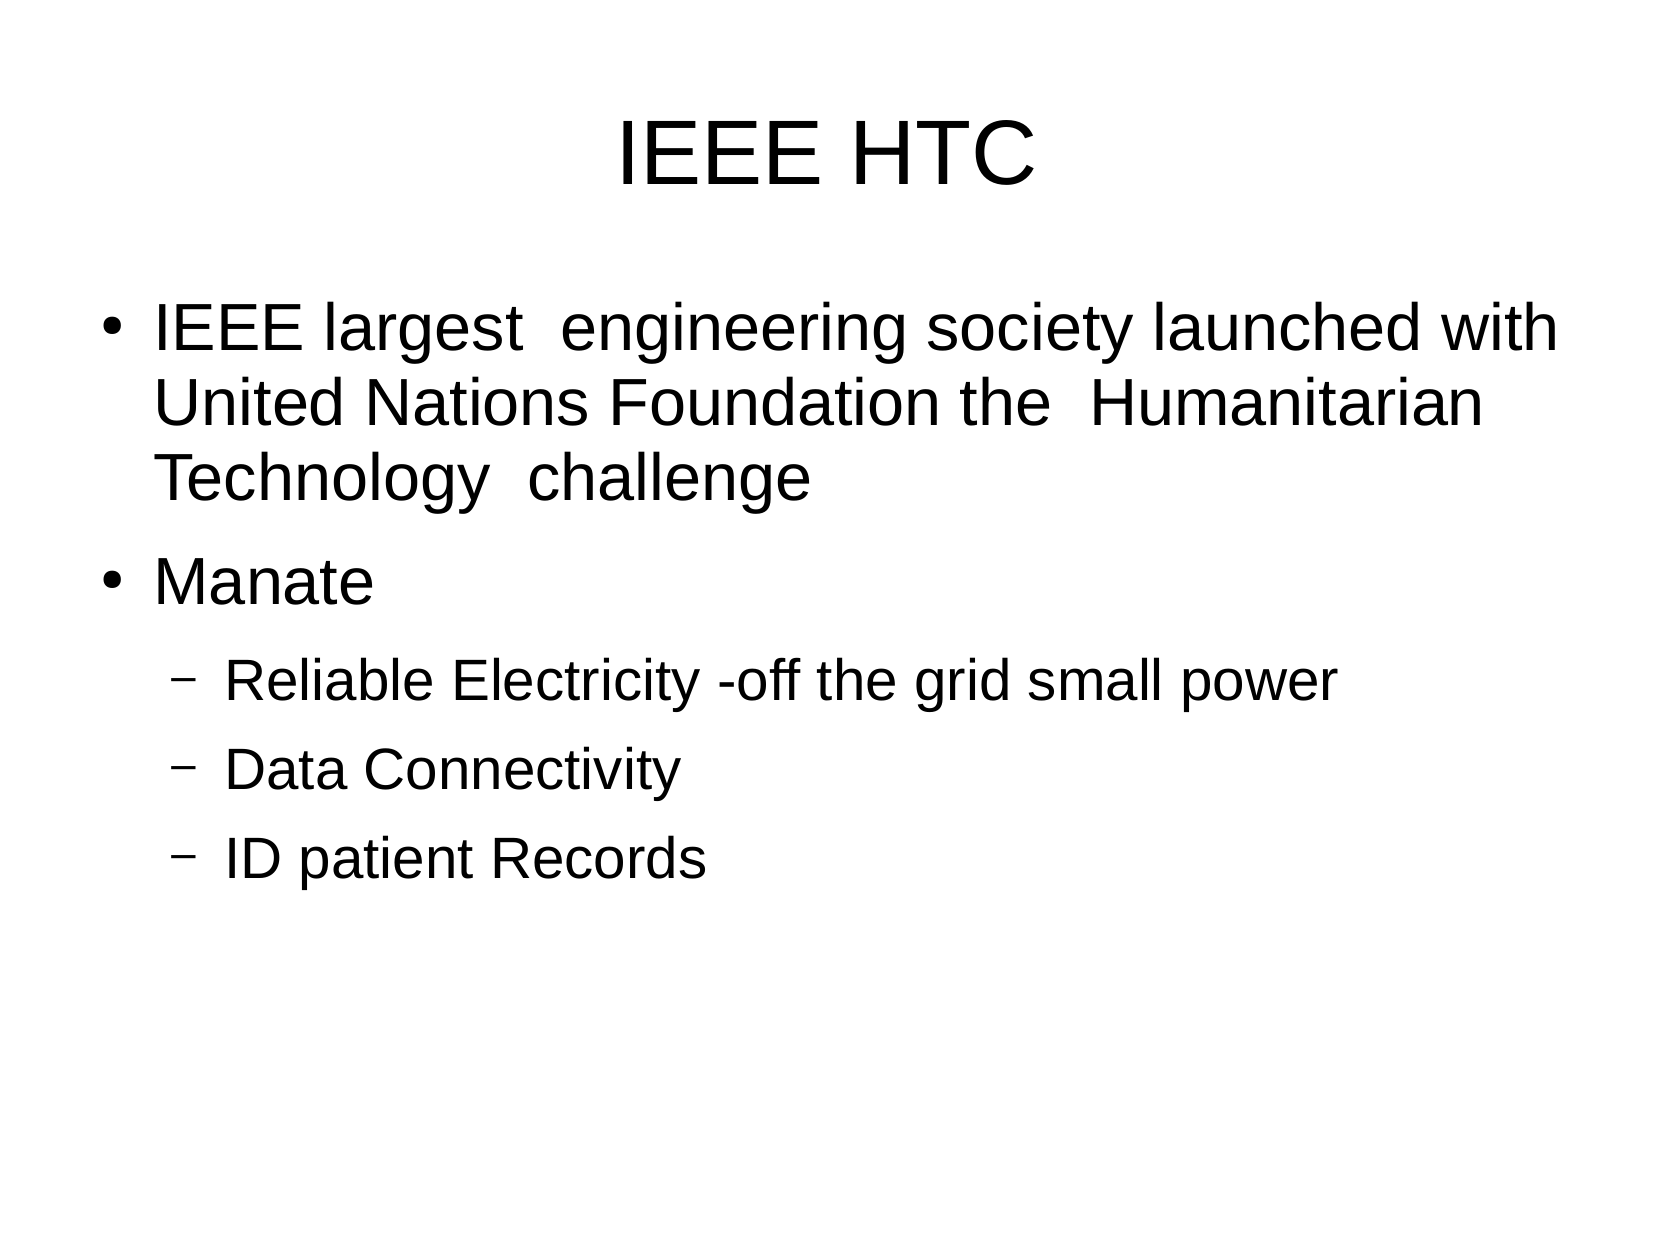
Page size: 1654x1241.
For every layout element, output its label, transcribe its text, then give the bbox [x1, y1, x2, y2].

title IEEE HTC [82, 49, 1571, 257]
list IEEE largest engineering society launched with United Nations Foundation the Humanitarian Technology challenge Manate Reliable Electricity -off the grid small power Data Connectivity ID patient Records [82, 290, 1571, 1109]
